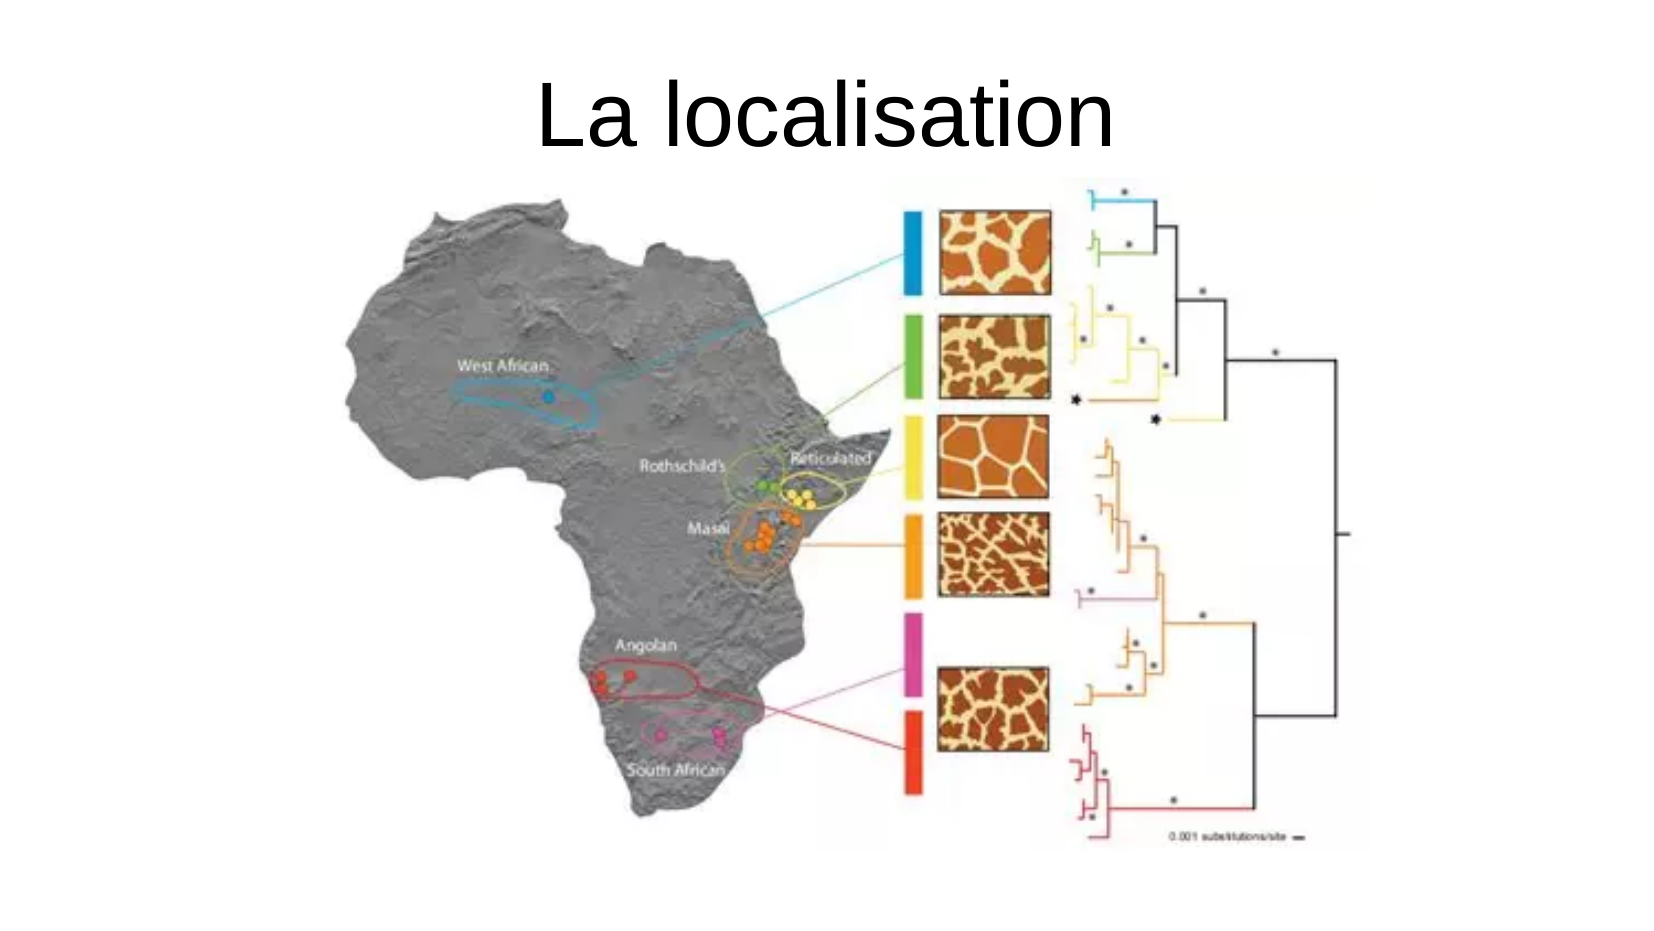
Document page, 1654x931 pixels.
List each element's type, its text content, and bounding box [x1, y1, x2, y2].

title La localisation [82, 37, 1571, 193]
picture [324, 177, 1370, 852]
